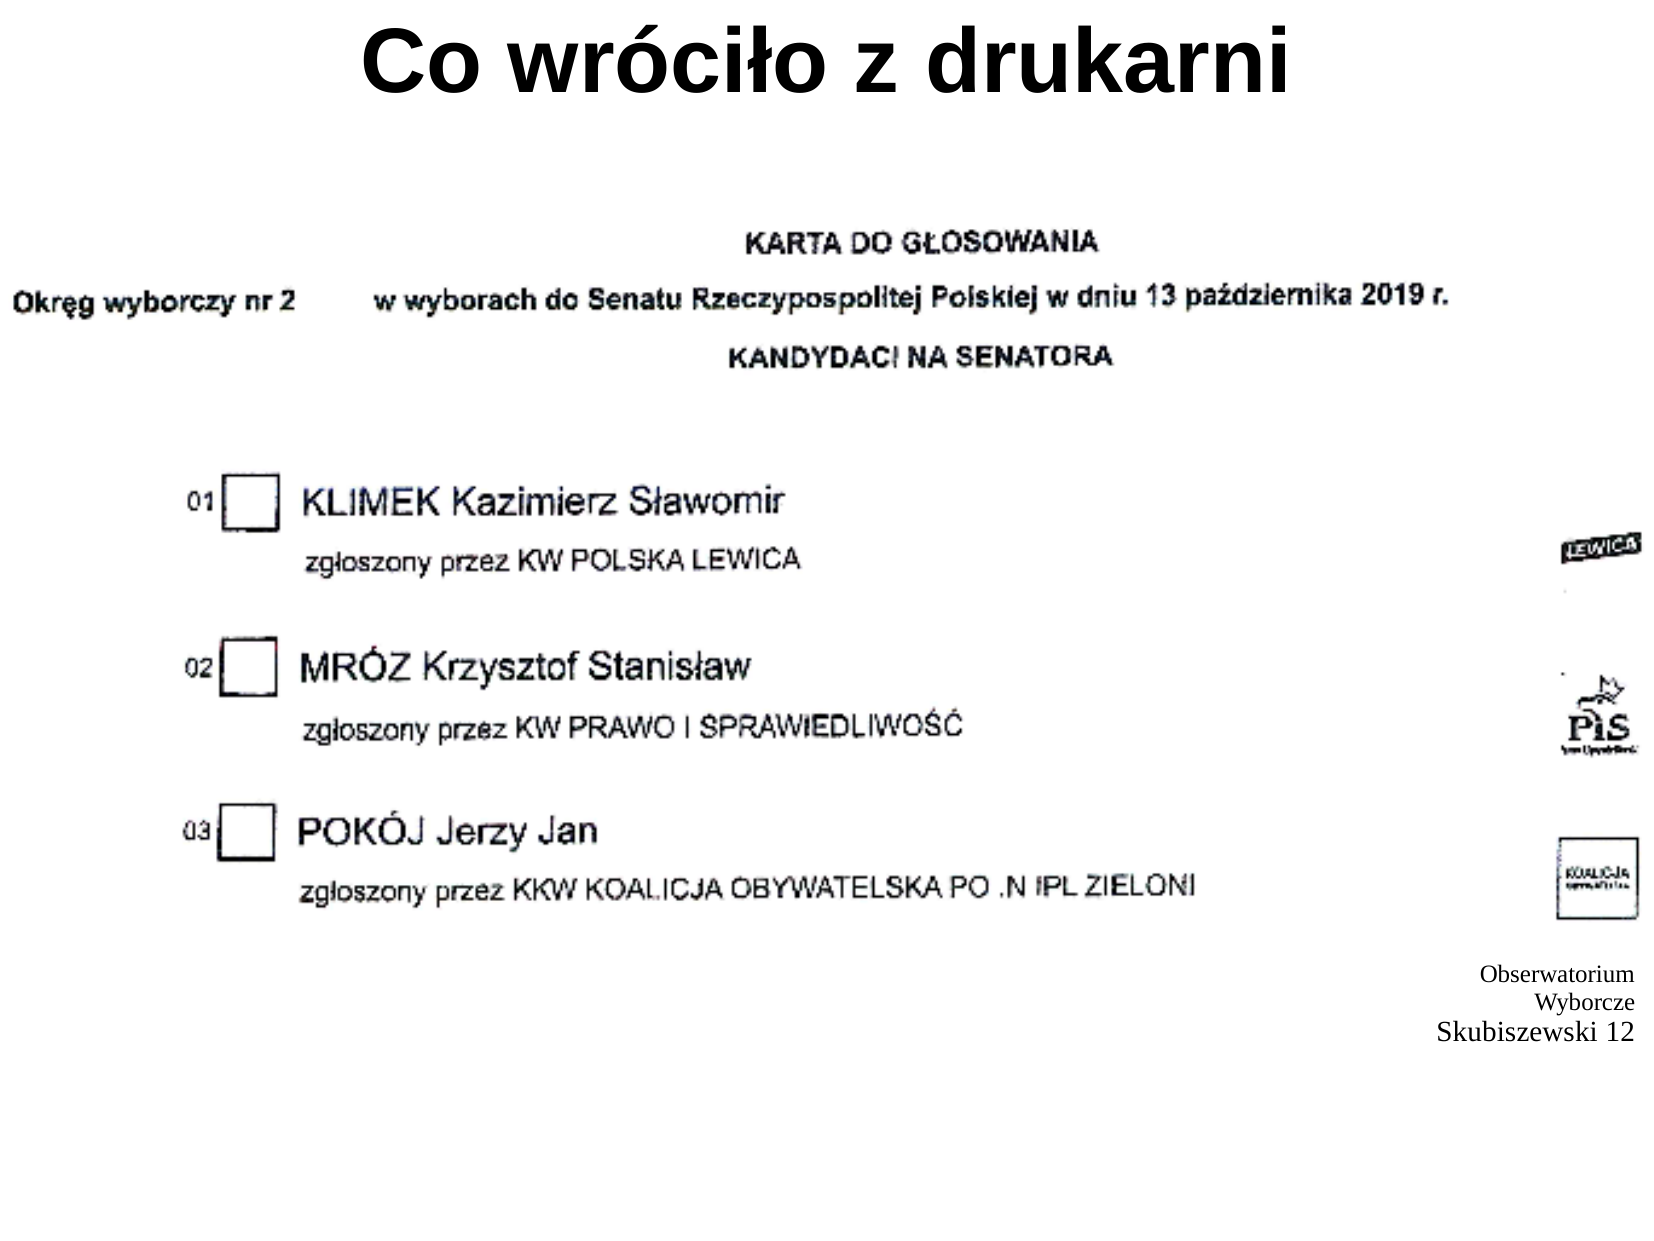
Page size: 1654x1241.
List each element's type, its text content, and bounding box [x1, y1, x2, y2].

title Co wróciło z drukarni [82, 9, 1571, 166]
picture [0, 216, 1654, 931]
